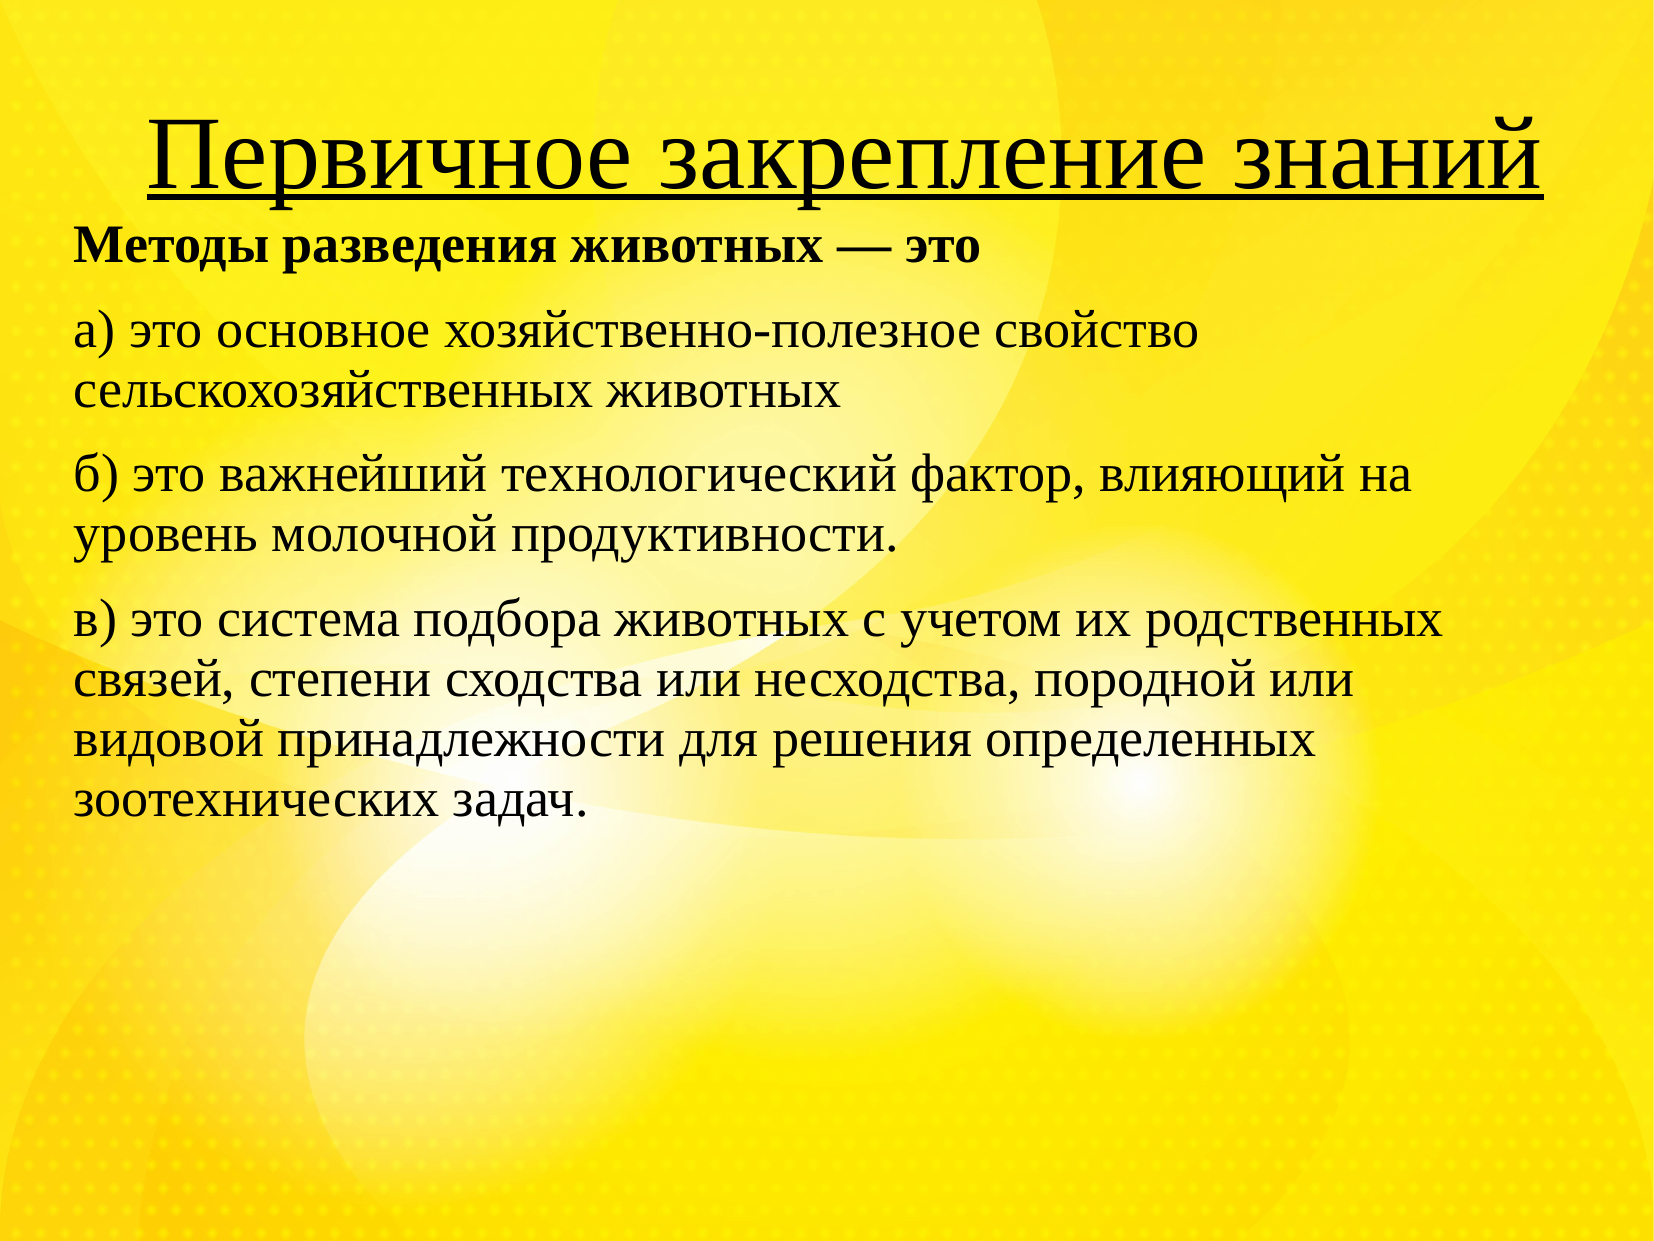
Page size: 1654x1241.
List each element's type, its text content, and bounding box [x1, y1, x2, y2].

title Первичное закрепление знаний [82, 49, 1571, 257]
text_box Методы разведения животных — это а) это основное хозяйственно-полезное свойство сельскохозяйственных животных б) это важнейший технологический фактор, влияющий на уровень молочной продуктивности. в) это система подбора животных с учетом их родственных связей, степени сходства или несходства, породной или видовой принадлежности для решения определенных зоотехнических задач. [59, 206, 1536, 1034]
picture [0, 0, 1654, 1241]
